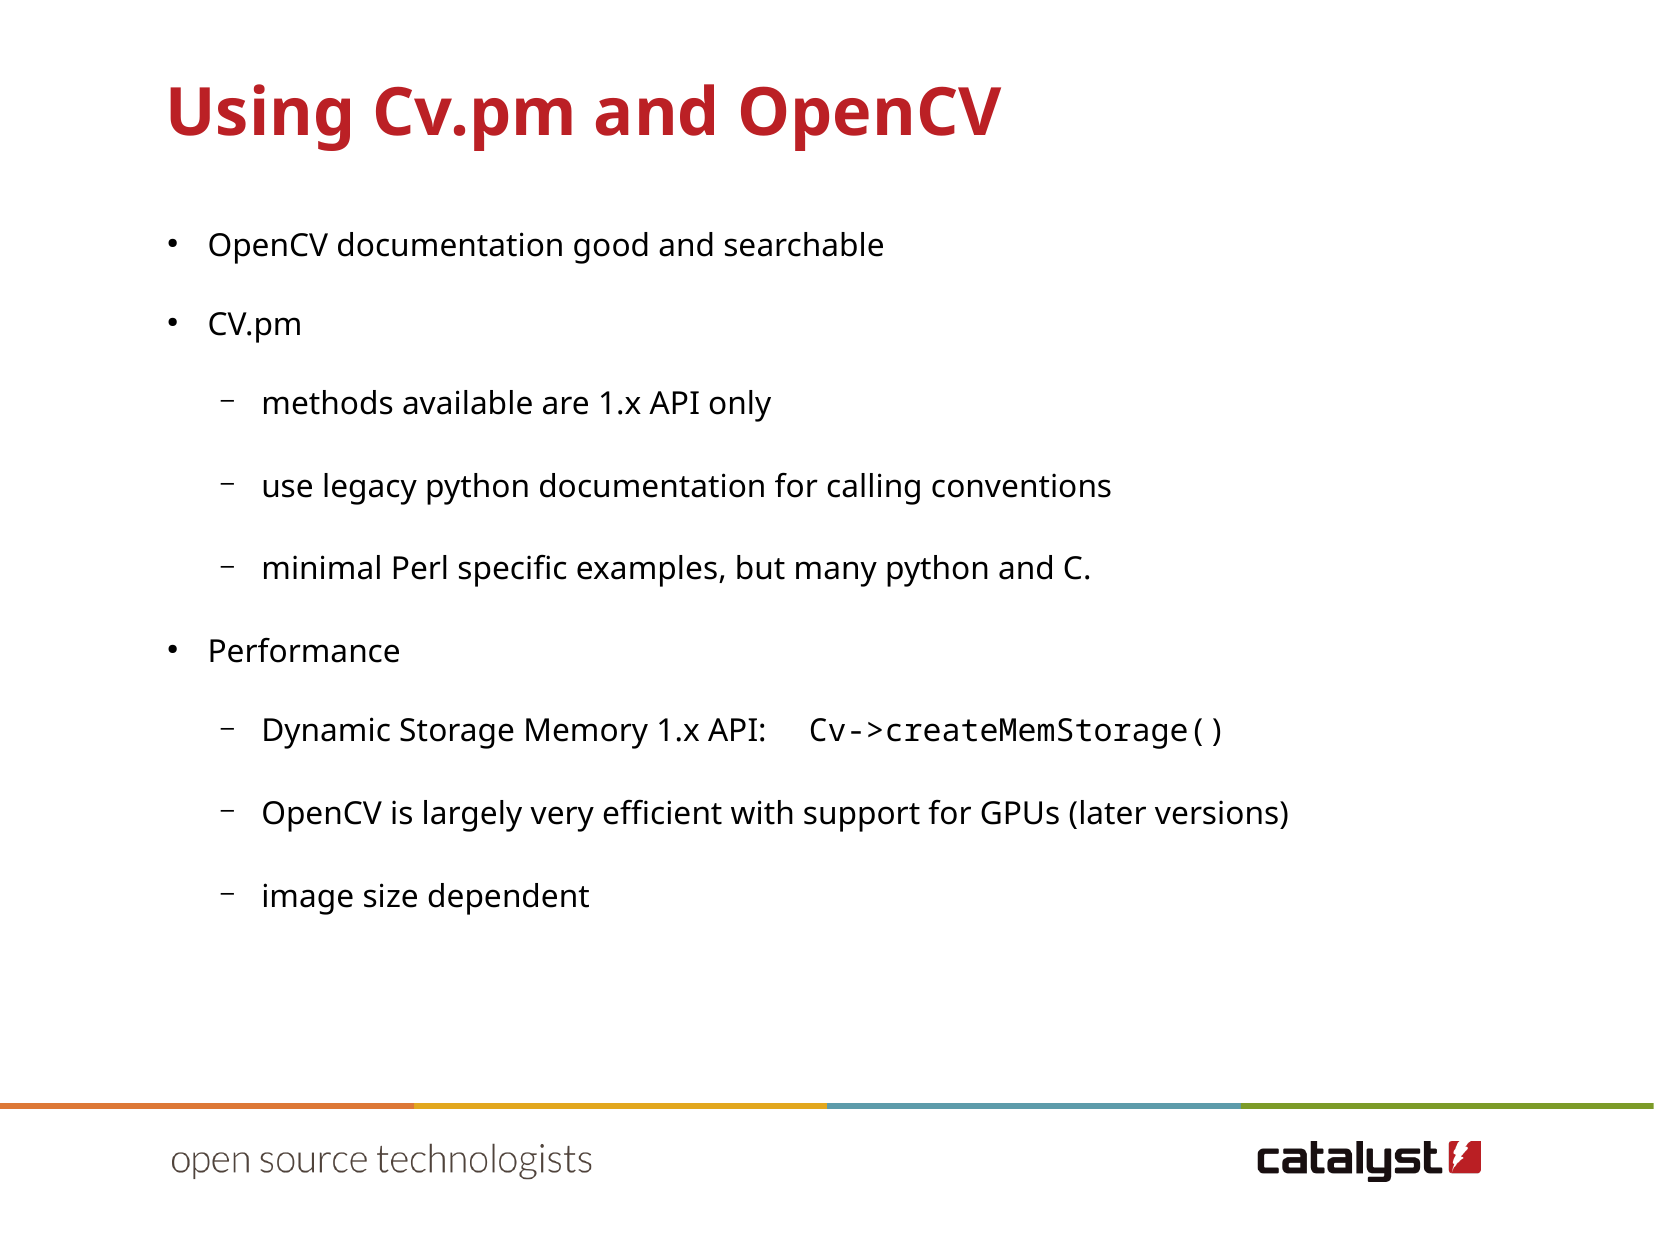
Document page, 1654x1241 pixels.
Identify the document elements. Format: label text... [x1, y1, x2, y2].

title Using Cv.pm and OpenCV [165, 5, 1489, 213]
picture [0, 1103, 1654, 1182]
list OpenCV documentation good and searchable CV.pm methods available are 1.x API only use legacy python documentation for calling conventions minimal Perl specific examples, but many python and C. Performance Dynamic Storage Memory 1.x API: Cv->createMemStorage() OpenCV is largely very efficient with support for GPUs (later versions) image size dependent [153, 200, 1477, 921]
